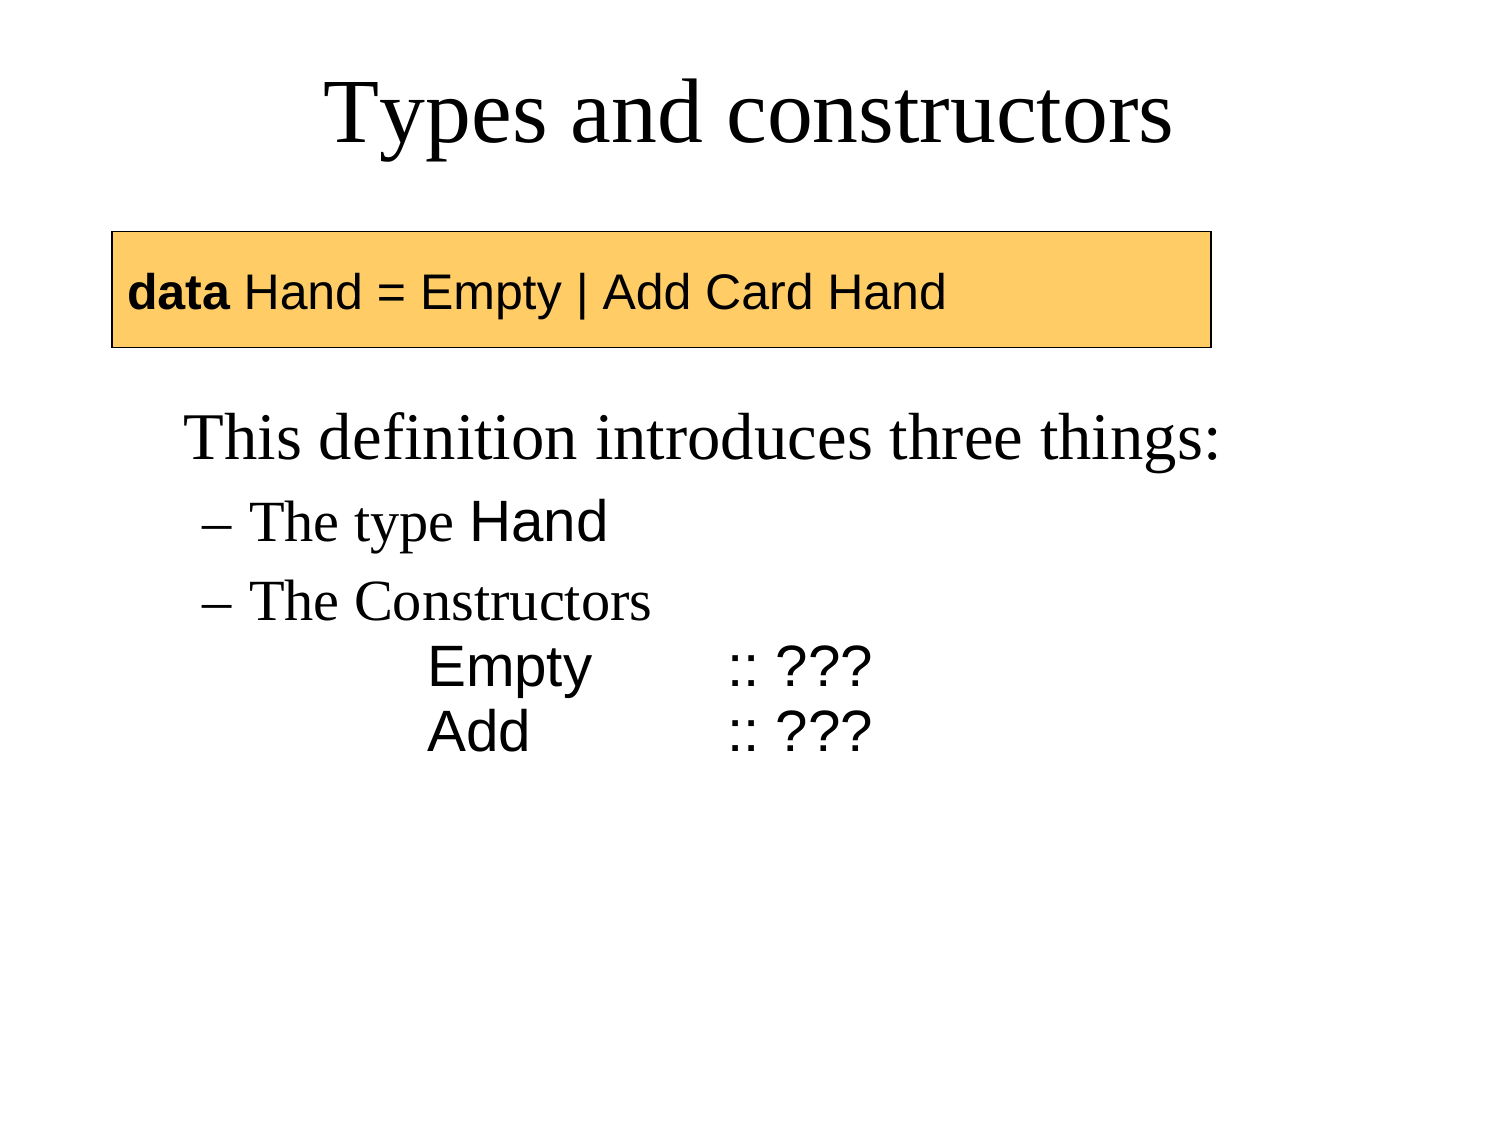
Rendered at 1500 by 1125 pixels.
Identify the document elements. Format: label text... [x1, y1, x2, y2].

text_box data Hand = Empty | Add Card Hand [112, 231, 1211, 348]
title Types and constructors [112, 17, 1388, 205]
list This definition introduces three things: The type Hand The Constructors Empty :: ??? Add :: ??? [112, 392, 1388, 996]
